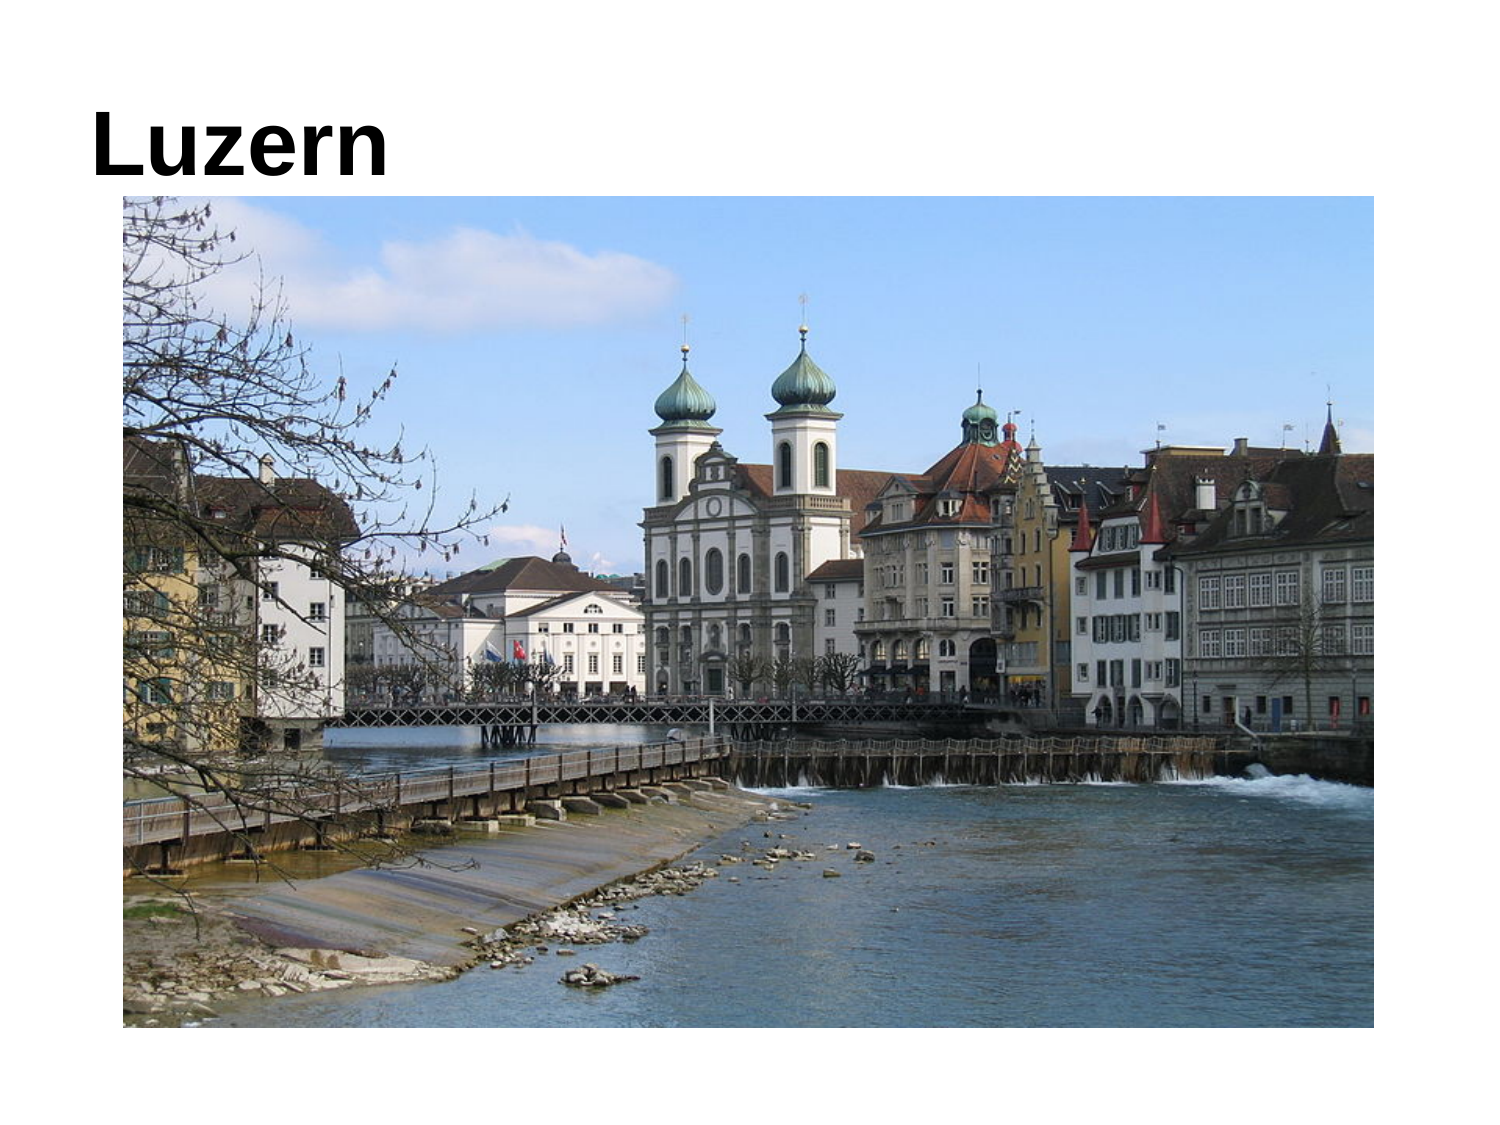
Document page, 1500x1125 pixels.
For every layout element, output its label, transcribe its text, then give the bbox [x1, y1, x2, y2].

title Luzern [75, 45, 1426, 233]
picture [123, 233, 1374, 1028]
